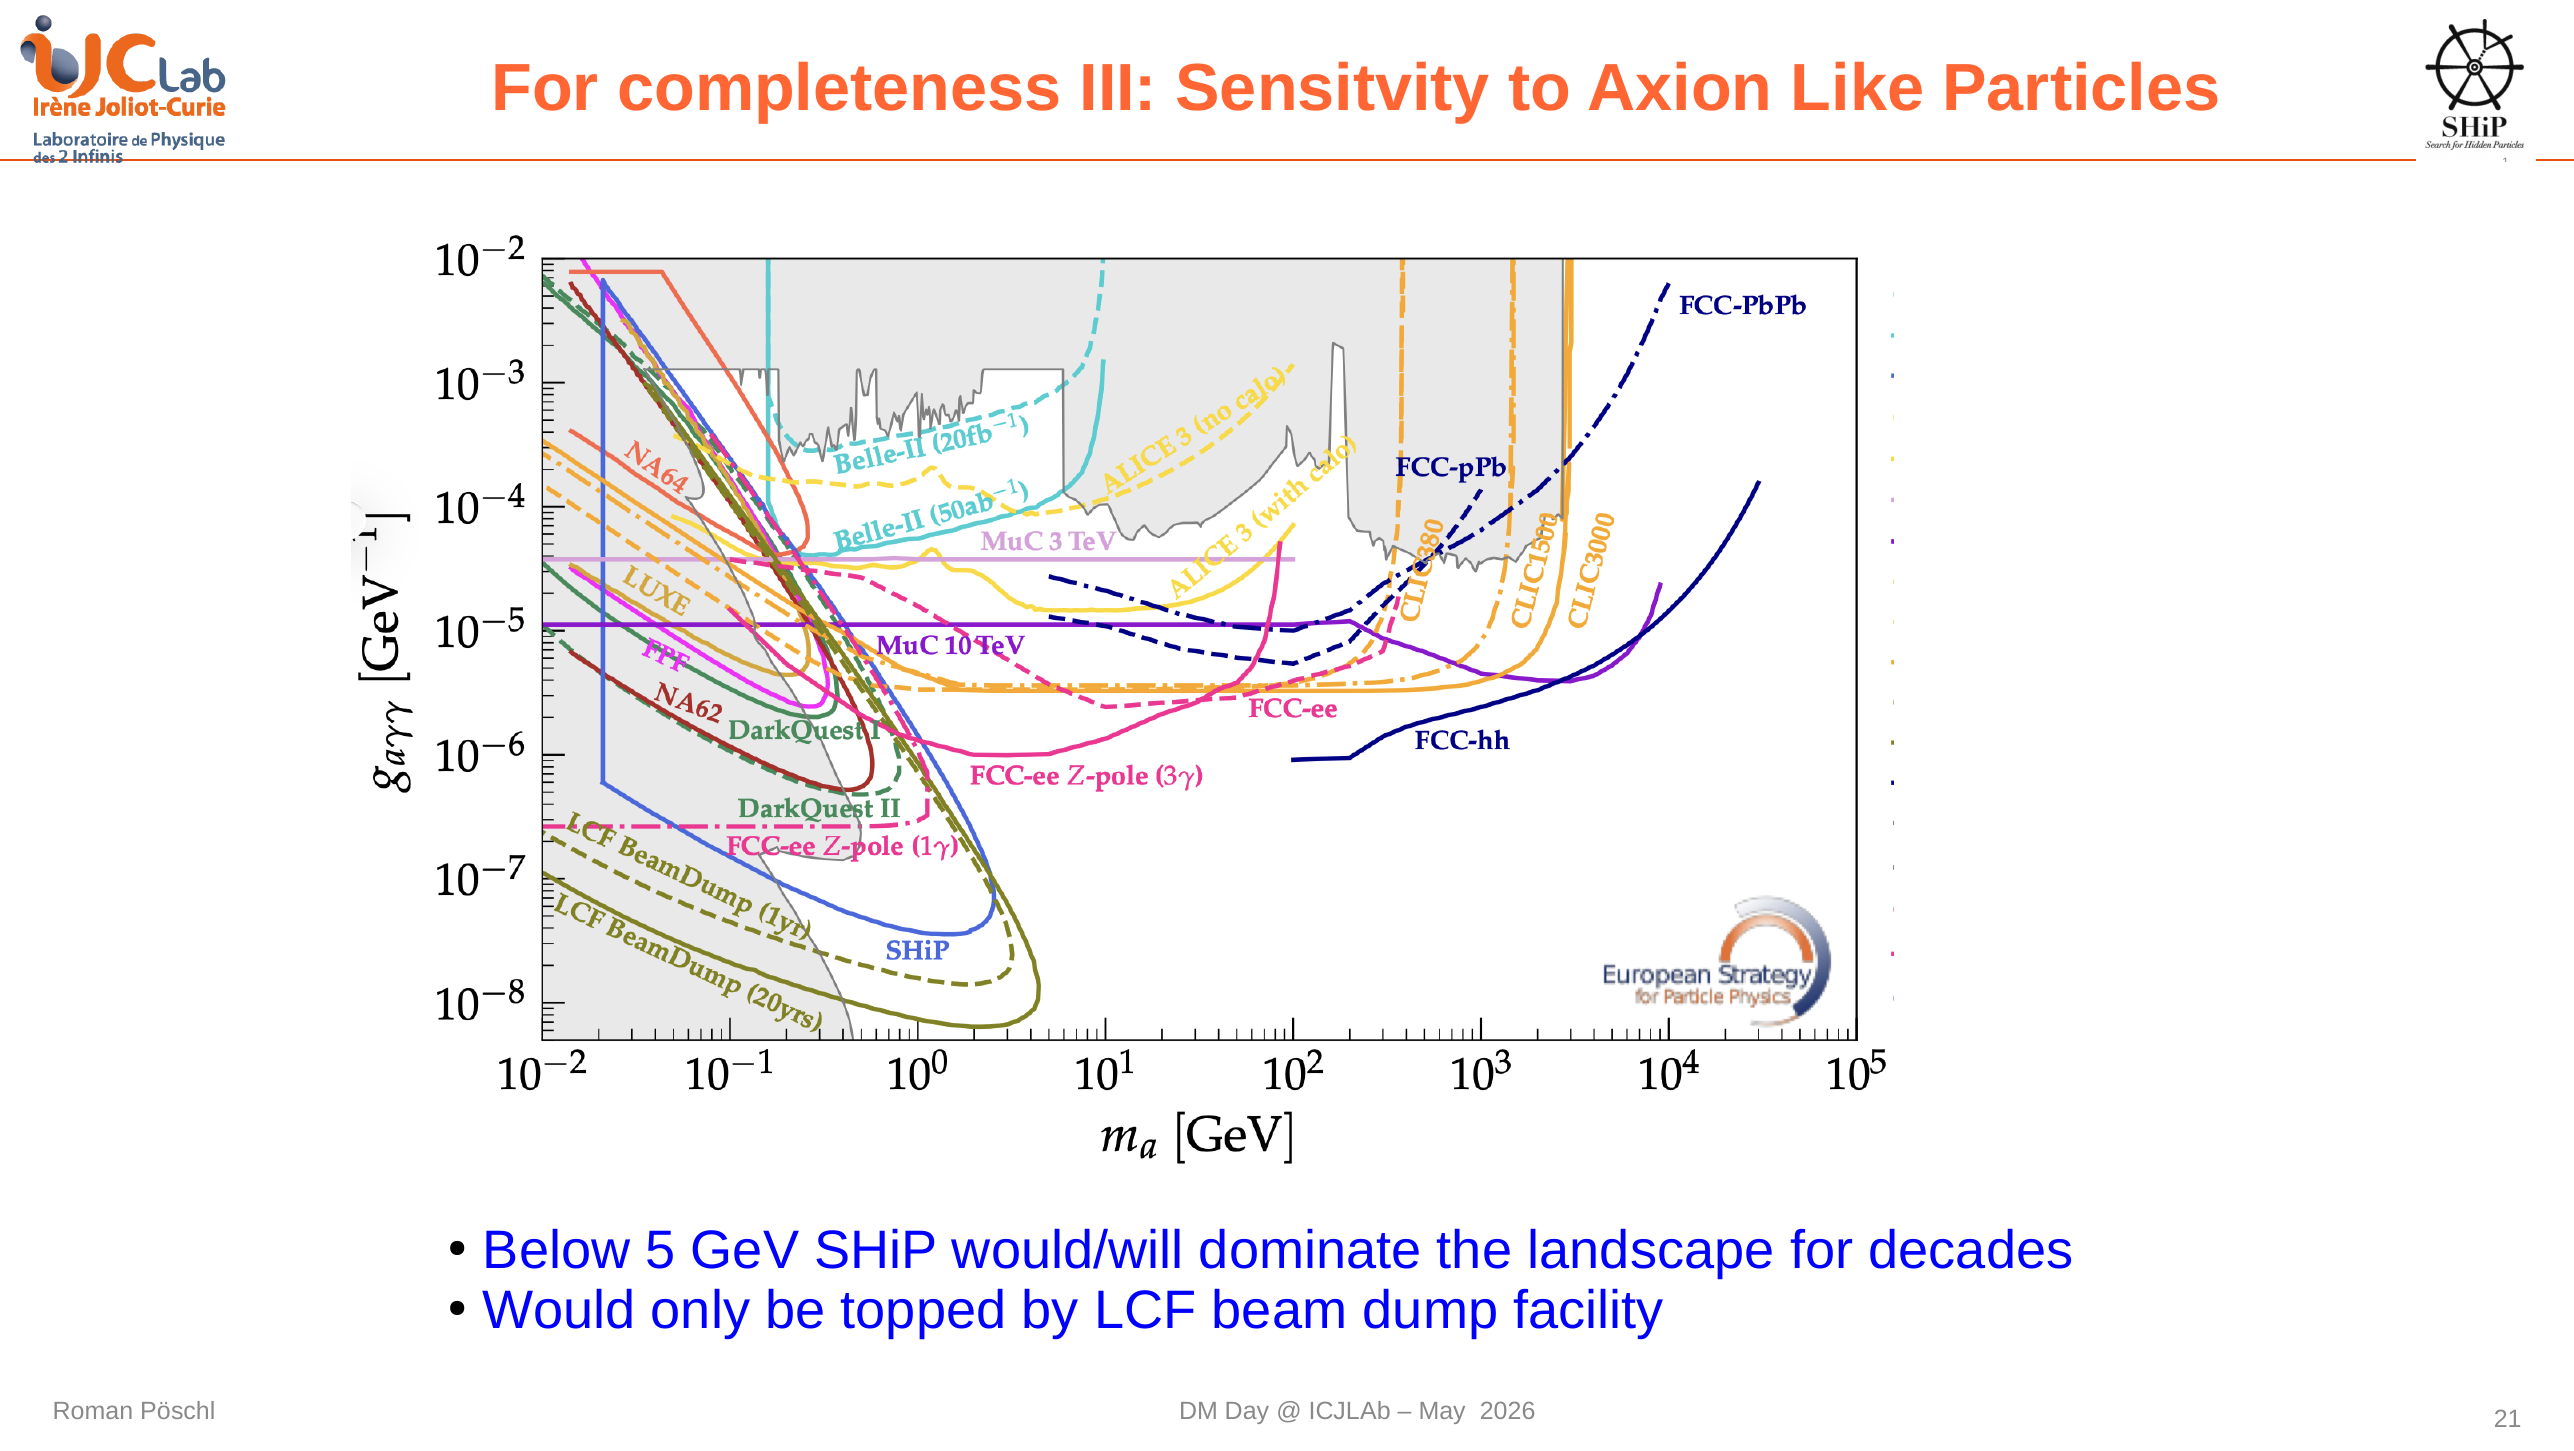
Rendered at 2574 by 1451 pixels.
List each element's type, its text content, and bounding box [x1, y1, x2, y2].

picture [351, 190, 1894, 1175]
title For completeness III: Sensitvity to Axion Like Particles [285, 7, 2431, 168]
picture [2431, 11, 2536, 162]
picture [4, 0, 241, 178]
text_box Below 5 GeV SHiP would/will dominate the landscape for decades Would only be topped by LCF beam dump facility [432, 1211, 2105, 1409]
